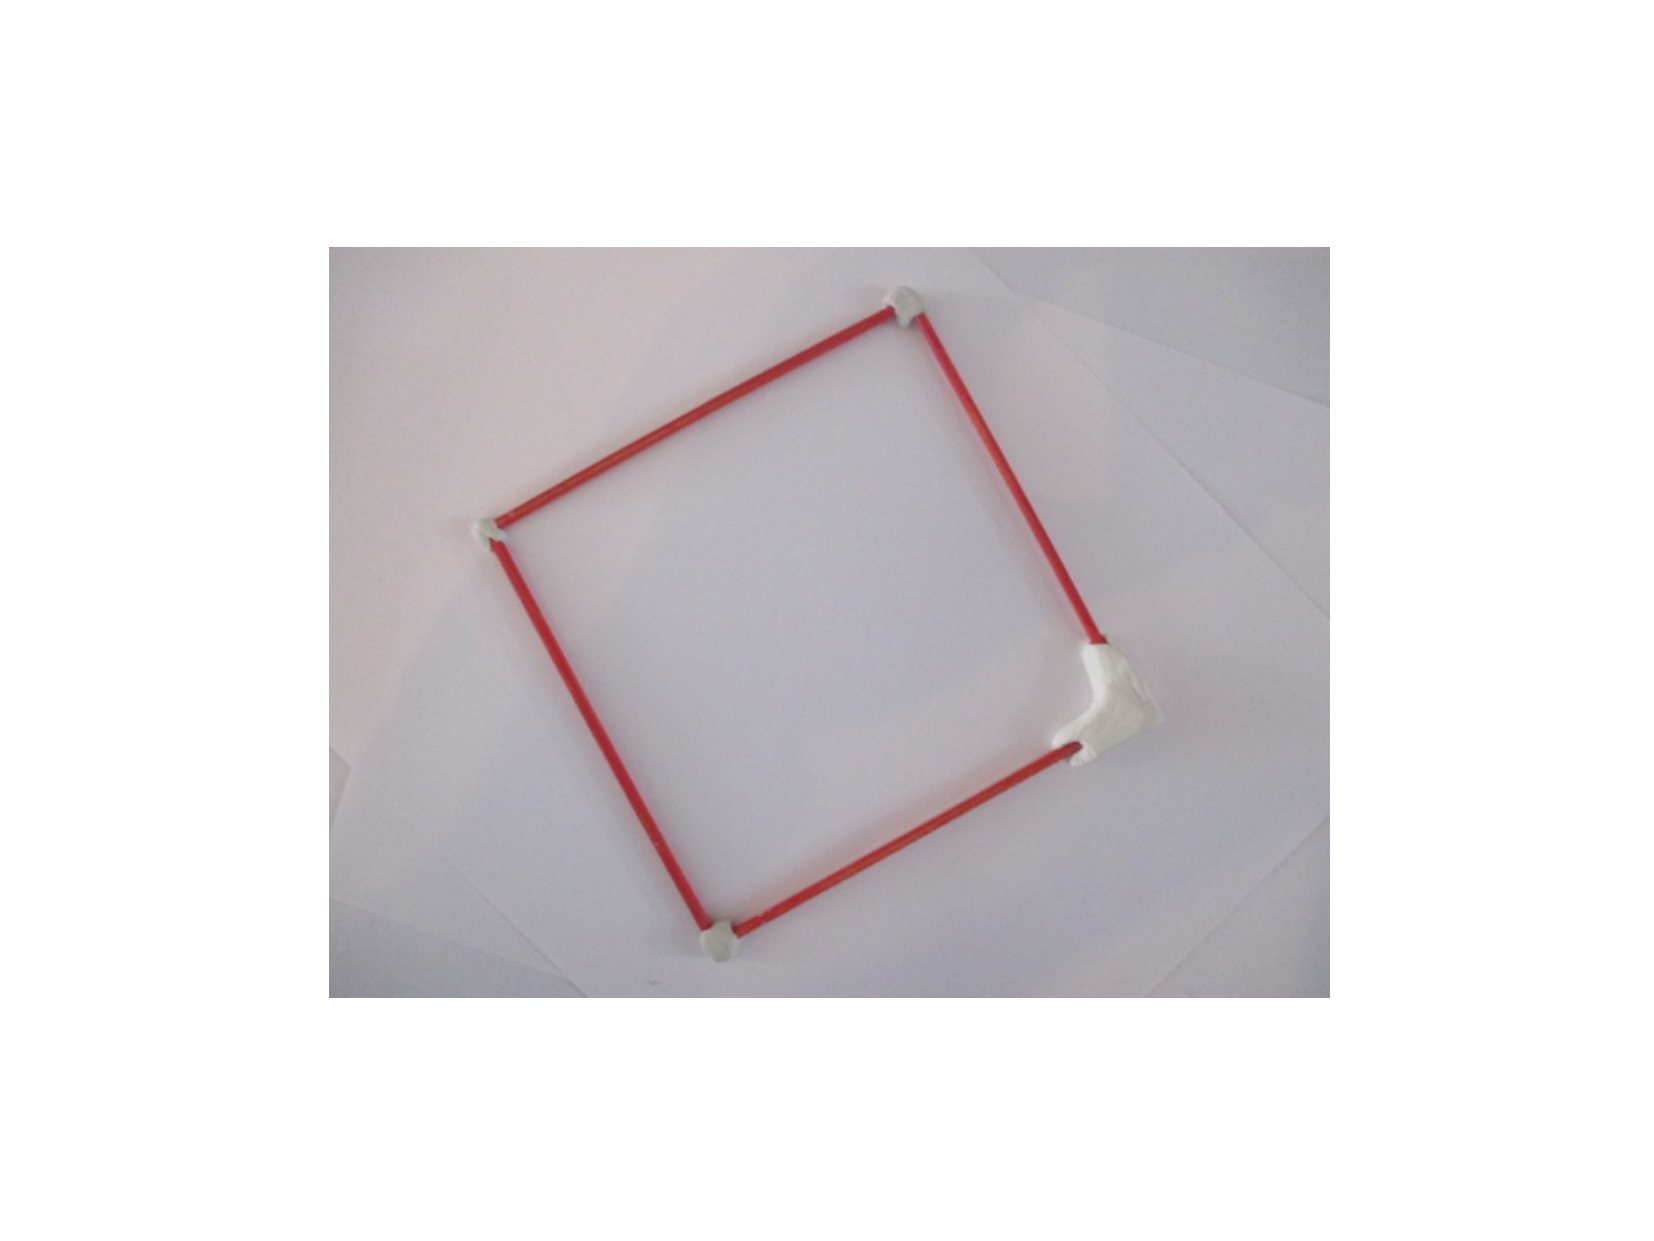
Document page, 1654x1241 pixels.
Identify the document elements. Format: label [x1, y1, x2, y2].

picture [329, 247, 1330, 998]
